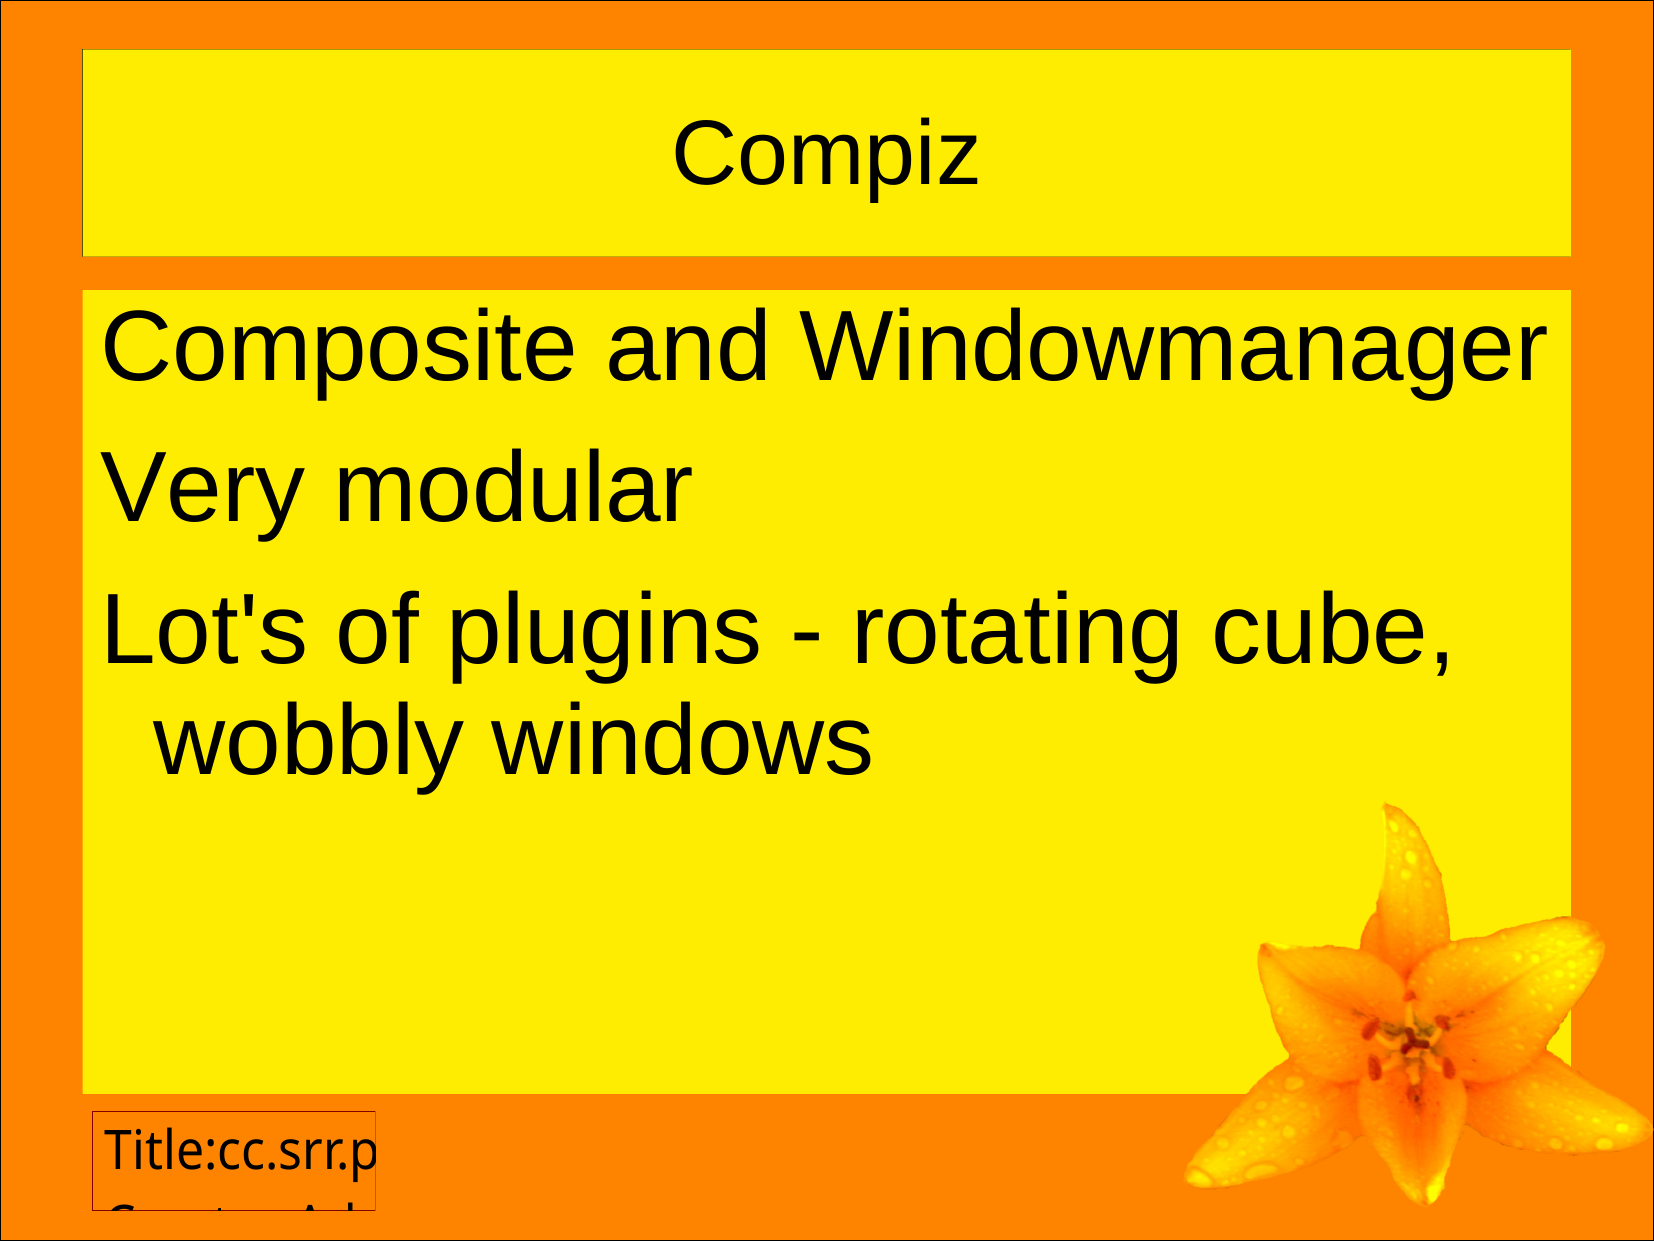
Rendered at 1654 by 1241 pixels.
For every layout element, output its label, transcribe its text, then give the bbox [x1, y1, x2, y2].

picture [1181, 767, 1654, 1241]
title Compiz [82, 49, 1571, 257]
picture [88, 1108, 376, 1211]
text_box [0, 0, 1654, 1241]
list Composite and Windowmanager Very modular Lot's of plugins - rotating cube, wobbly windows [82, 290, 1571, 1094]
